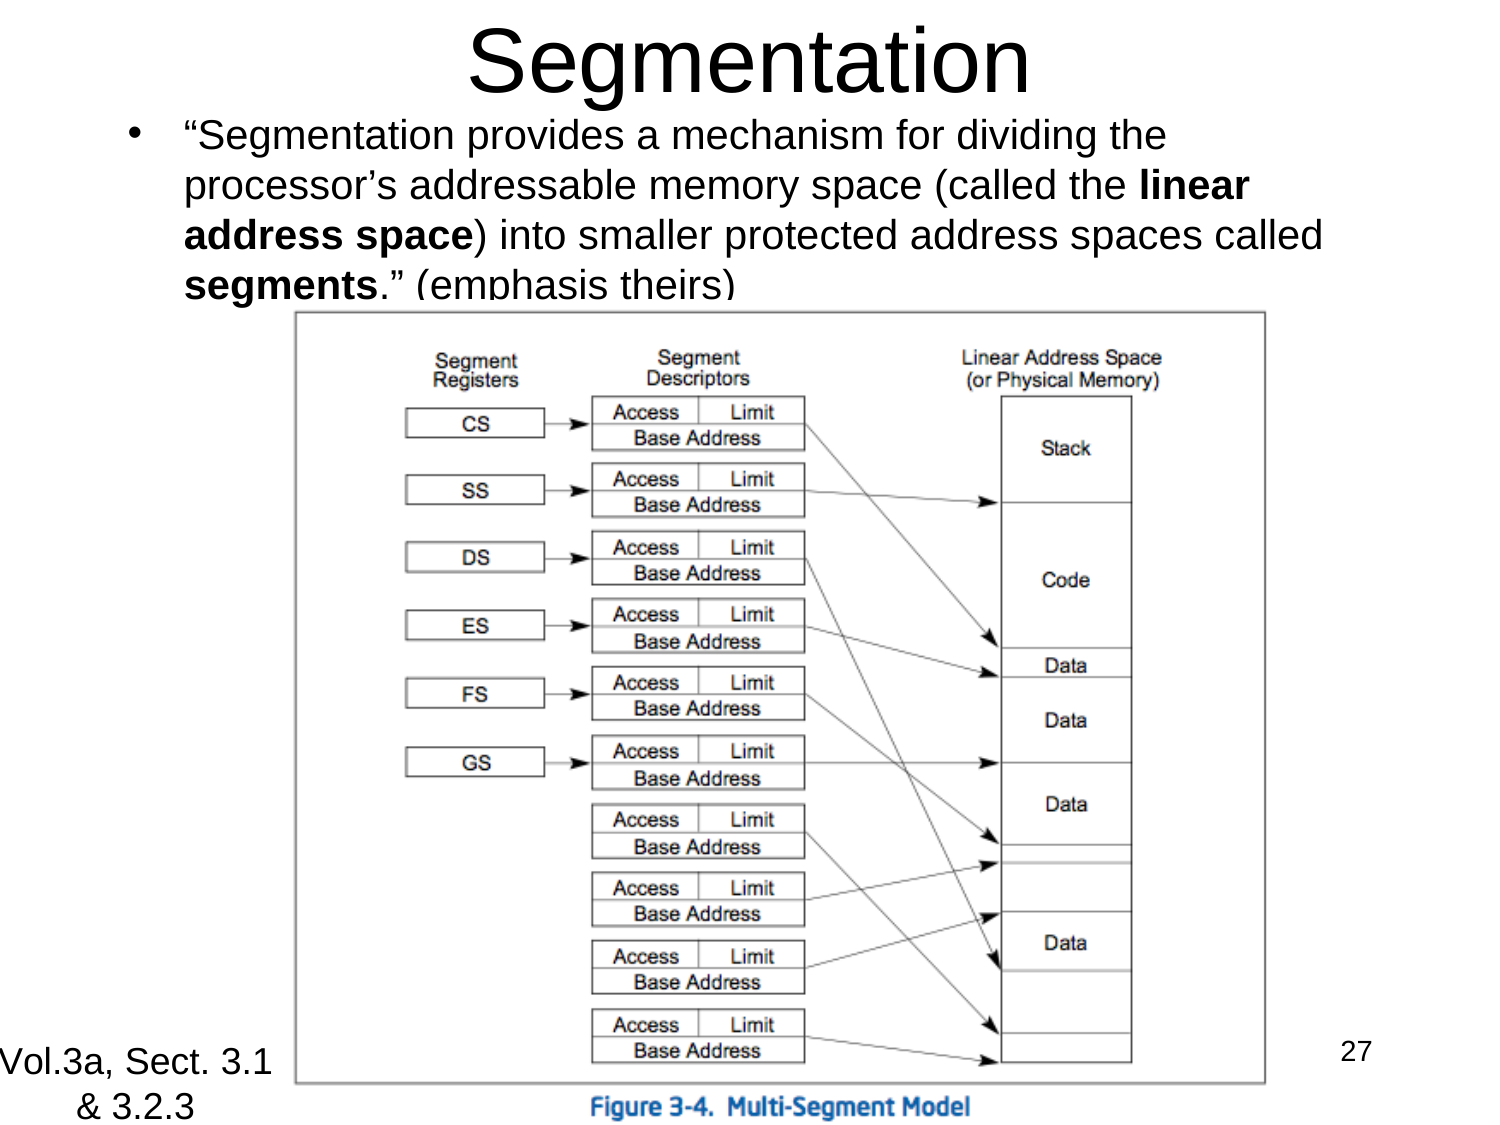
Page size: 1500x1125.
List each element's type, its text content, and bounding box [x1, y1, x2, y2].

picture [287, 300, 1280, 1125]
list “Segmentation provides a mechanism for dividing the processor’s addressable memory space (called the linear address space) into smaller protected address spaces called segments.” (emphasis theirs) [112, 99, 1388, 776]
text_box Vol.3a, Sect. 3.1 & 3.2.3 [0, 1029, 297, 1125]
title Segmentation [112, 0, 1388, 99]
text_box <number> [1280, 1025, 1388, 1101]
